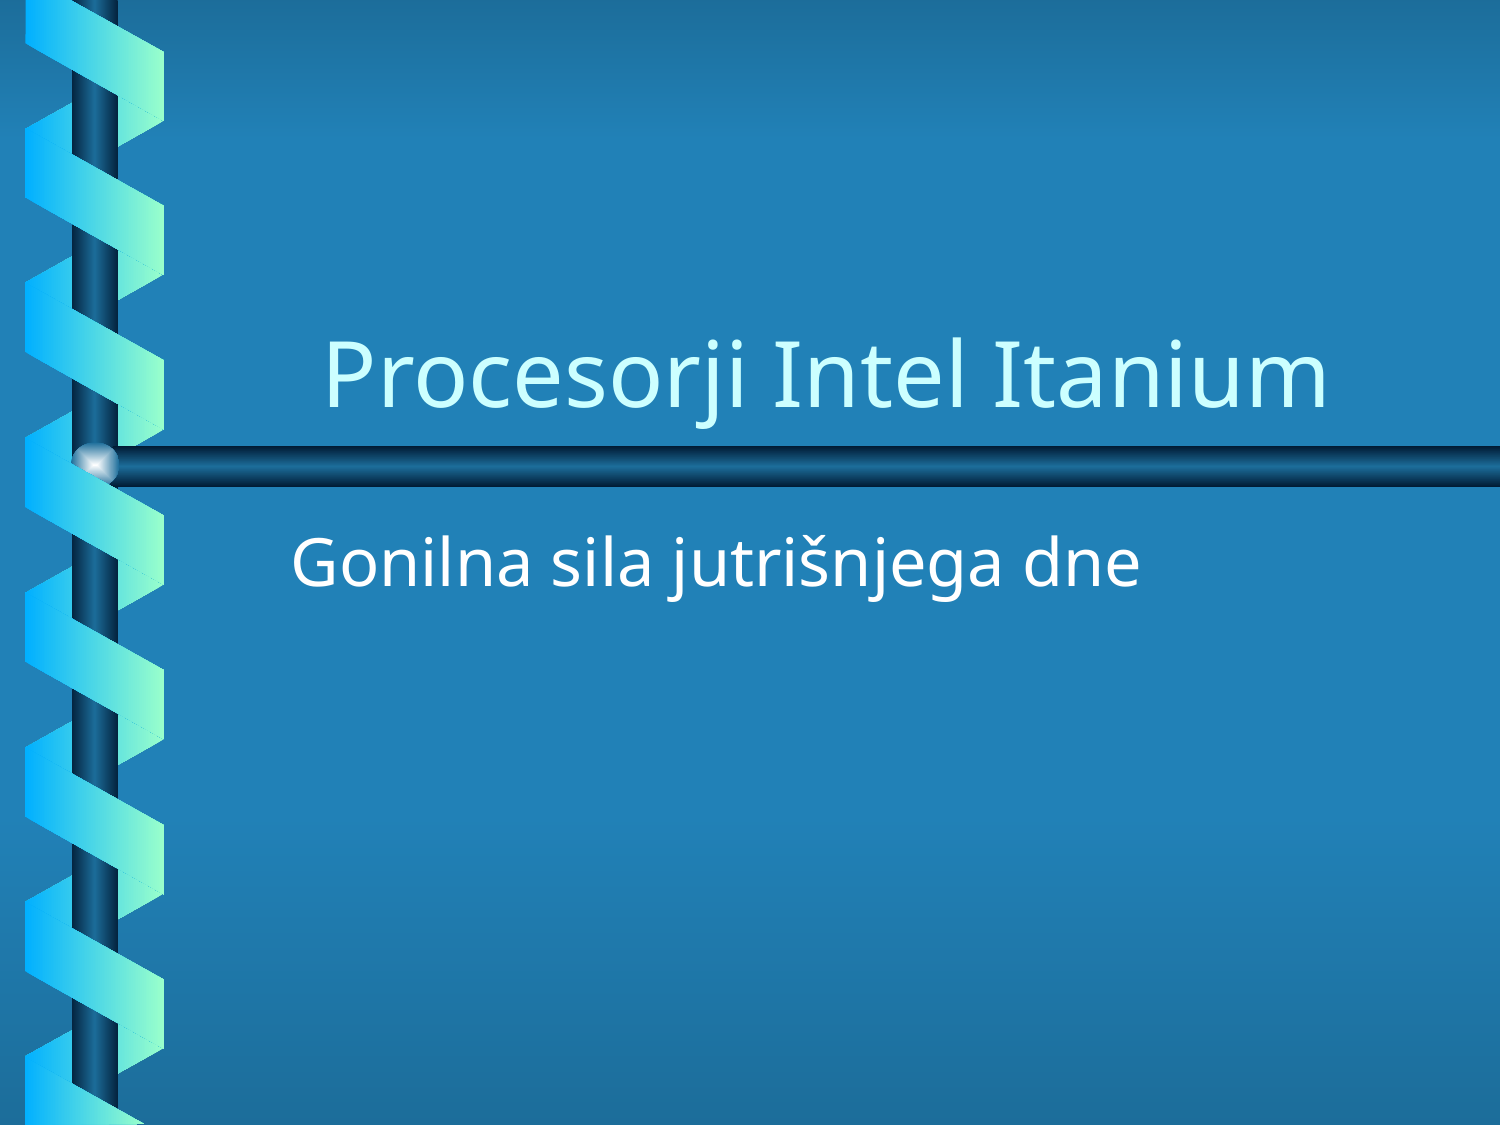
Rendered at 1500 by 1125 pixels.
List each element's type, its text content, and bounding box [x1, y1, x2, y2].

title Procesorji Intel Itanium [189, 308, 1465, 434]
subtitle Gonilna sila jutrišnjega dne [192, 512, 1243, 800]
